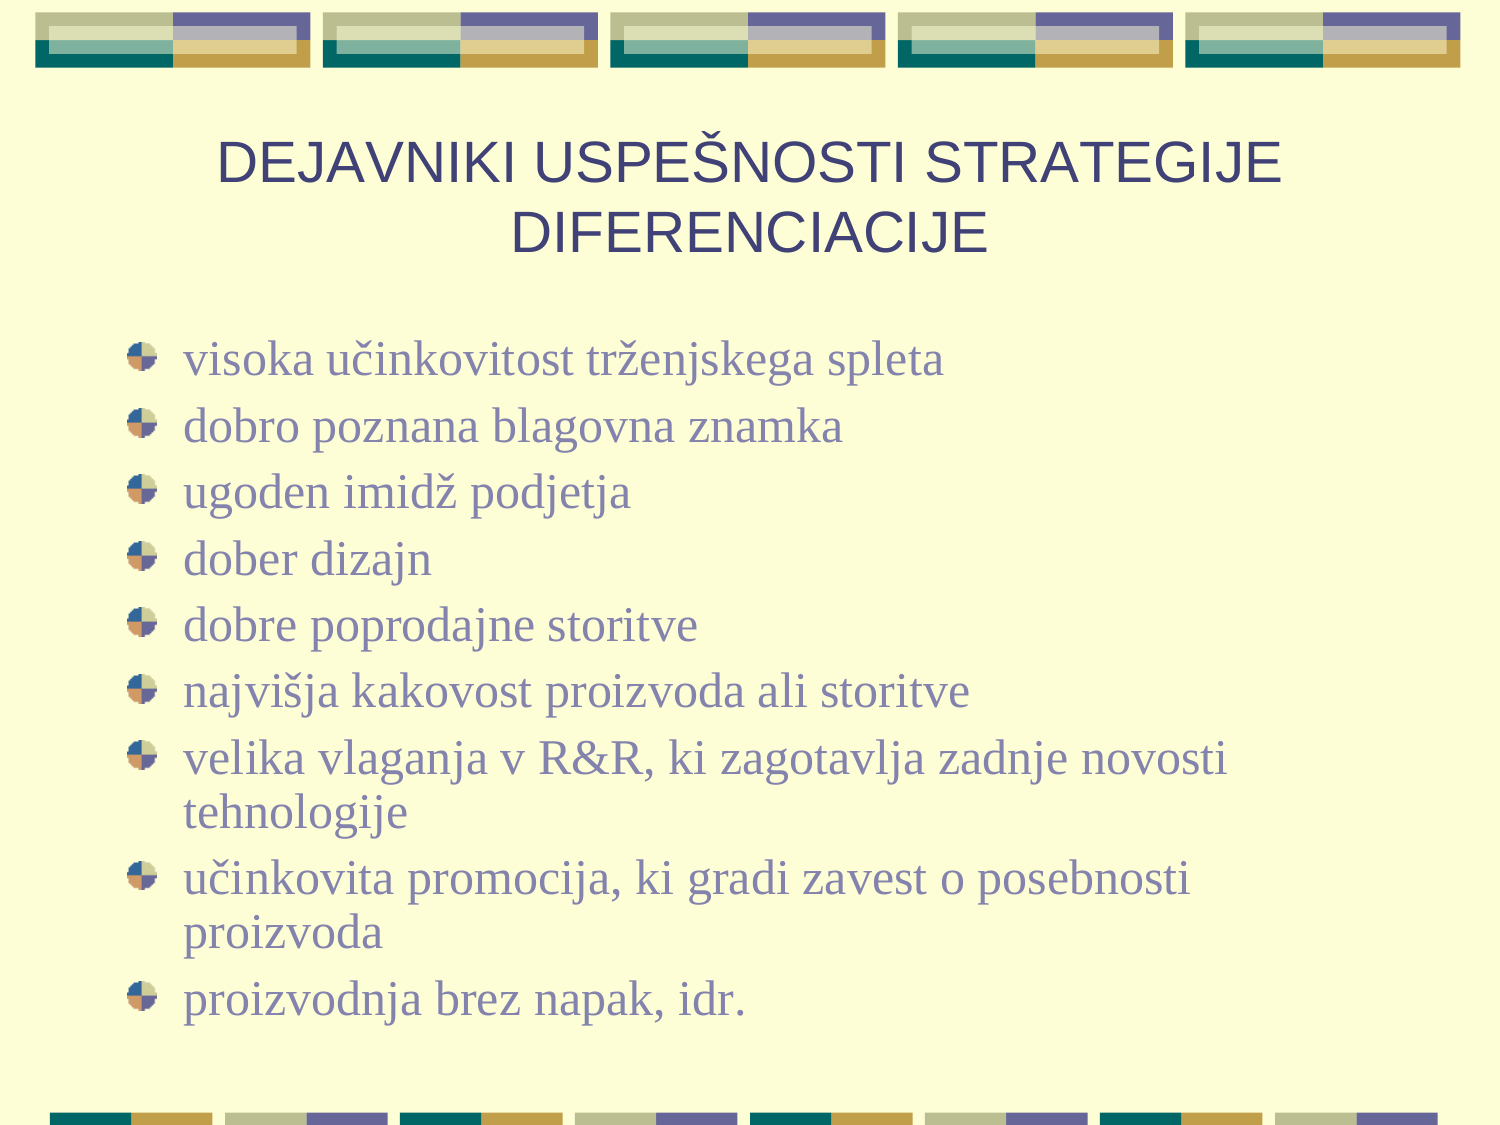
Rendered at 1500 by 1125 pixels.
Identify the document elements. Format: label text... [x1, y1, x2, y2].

title DEJAVNIKI USPEŠNOSTI STRATEGIJE DIFERENCIACIJE [112, 99, 1388, 288]
list visoka učinkovitost trženjskega spleta dobro poznana blagovna znamka ugoden imidž podjetja dober dizajn dobre poprodajne storitve najvišja kakovost proizvoda ali storitve velika vlaganja v R&R, ki zagotavlja zadnje novosti tehnologije učinkovita promocija, ki gradi zavest o posebnosti proizvoda proizvodnja brez napak, idr. [112, 324, 1388, 1034]
